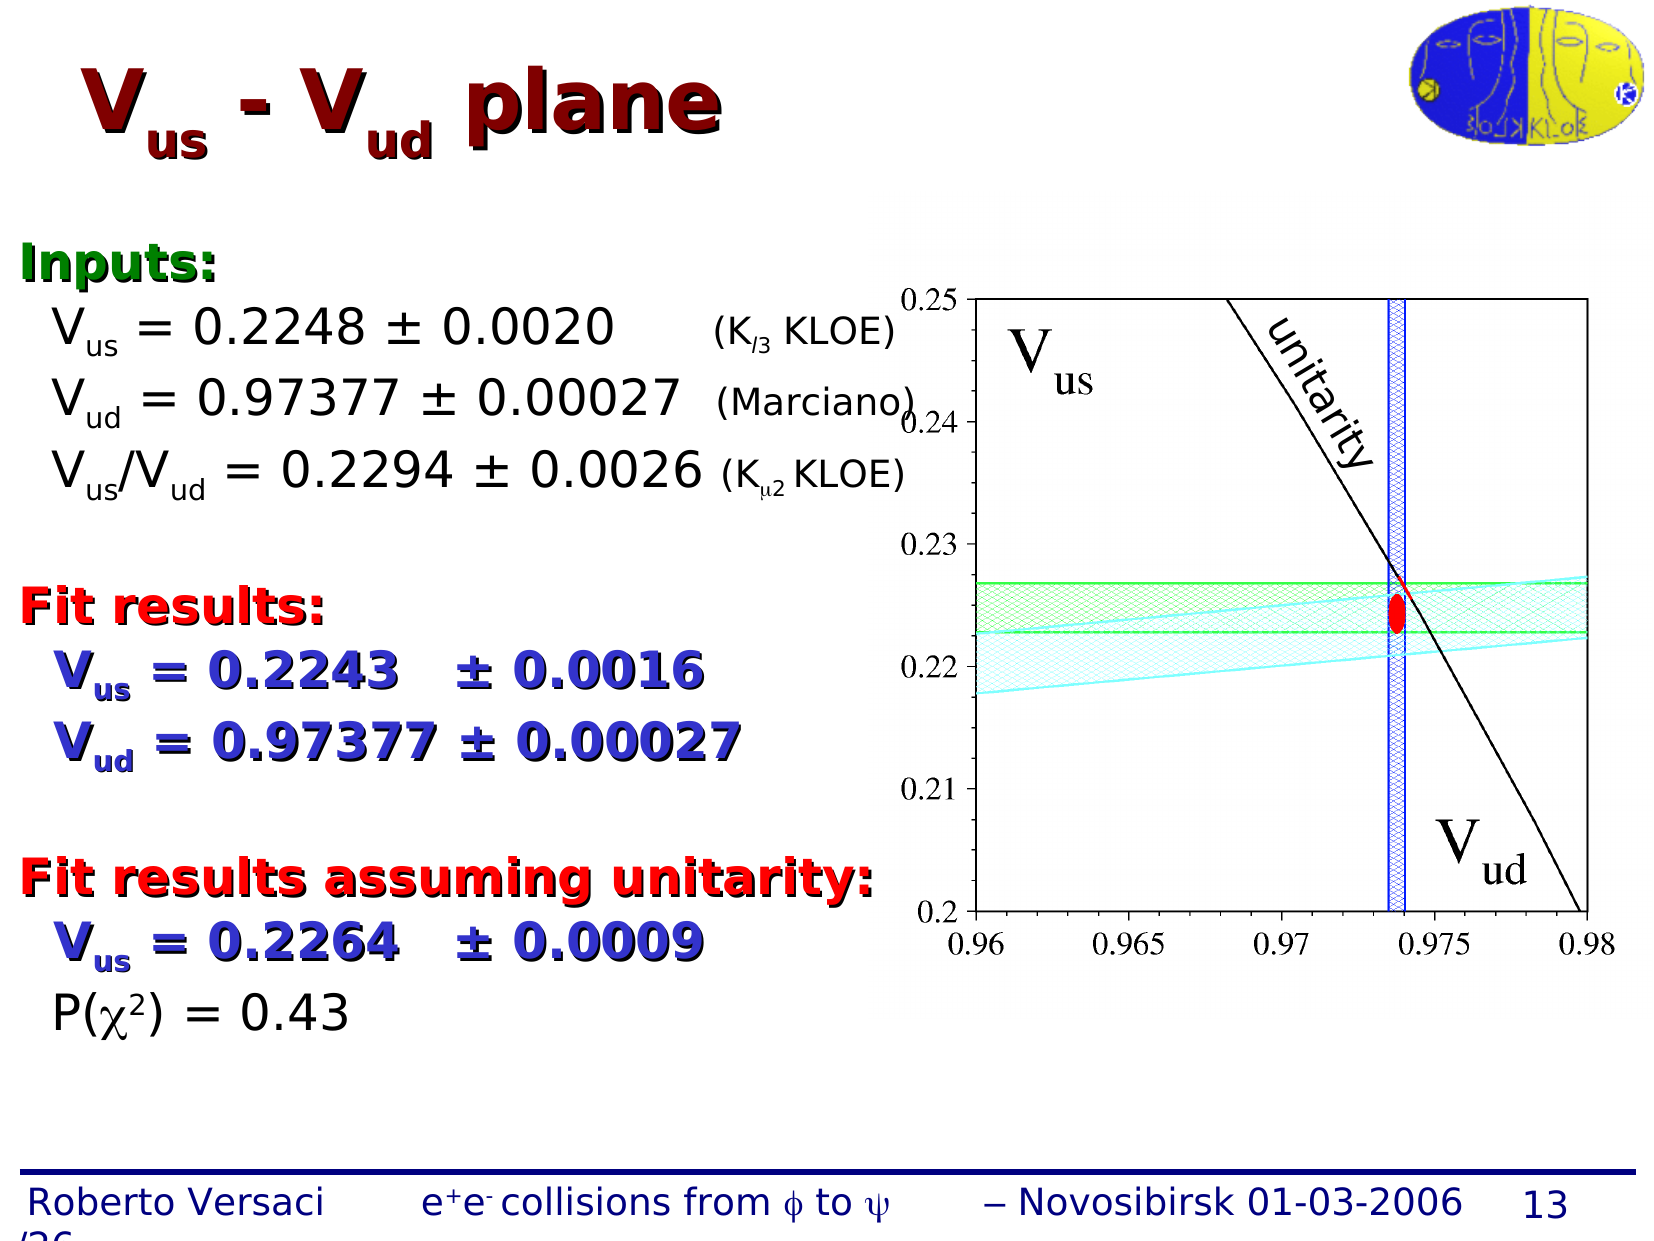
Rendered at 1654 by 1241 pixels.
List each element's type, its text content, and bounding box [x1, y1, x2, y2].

picture [1398, 0, 1654, 151]
text_box Inputs: Vus = 0.2248 ± 0.0020 (Kl3 KLOE) Vud = 0.97377 ± 0.00027 (Marciano) Vus/Vud = 0.2294 ± 0.0026 (K2 KLOE) Fit results: Vus = 0.2243 ± 0.0016 Vud = 0.97377 ± 0.00027 Fit results assuming unitarity: Vus = 0.2264 ± 0.0009 P(2) = 0.43 [4, 225, 932, 1051]
picture [868, 191, 1654, 1019]
text_box unitarity [1242, 289, 1403, 499]
text_box Vus - Vud plane [65, 45, 735, 177]
